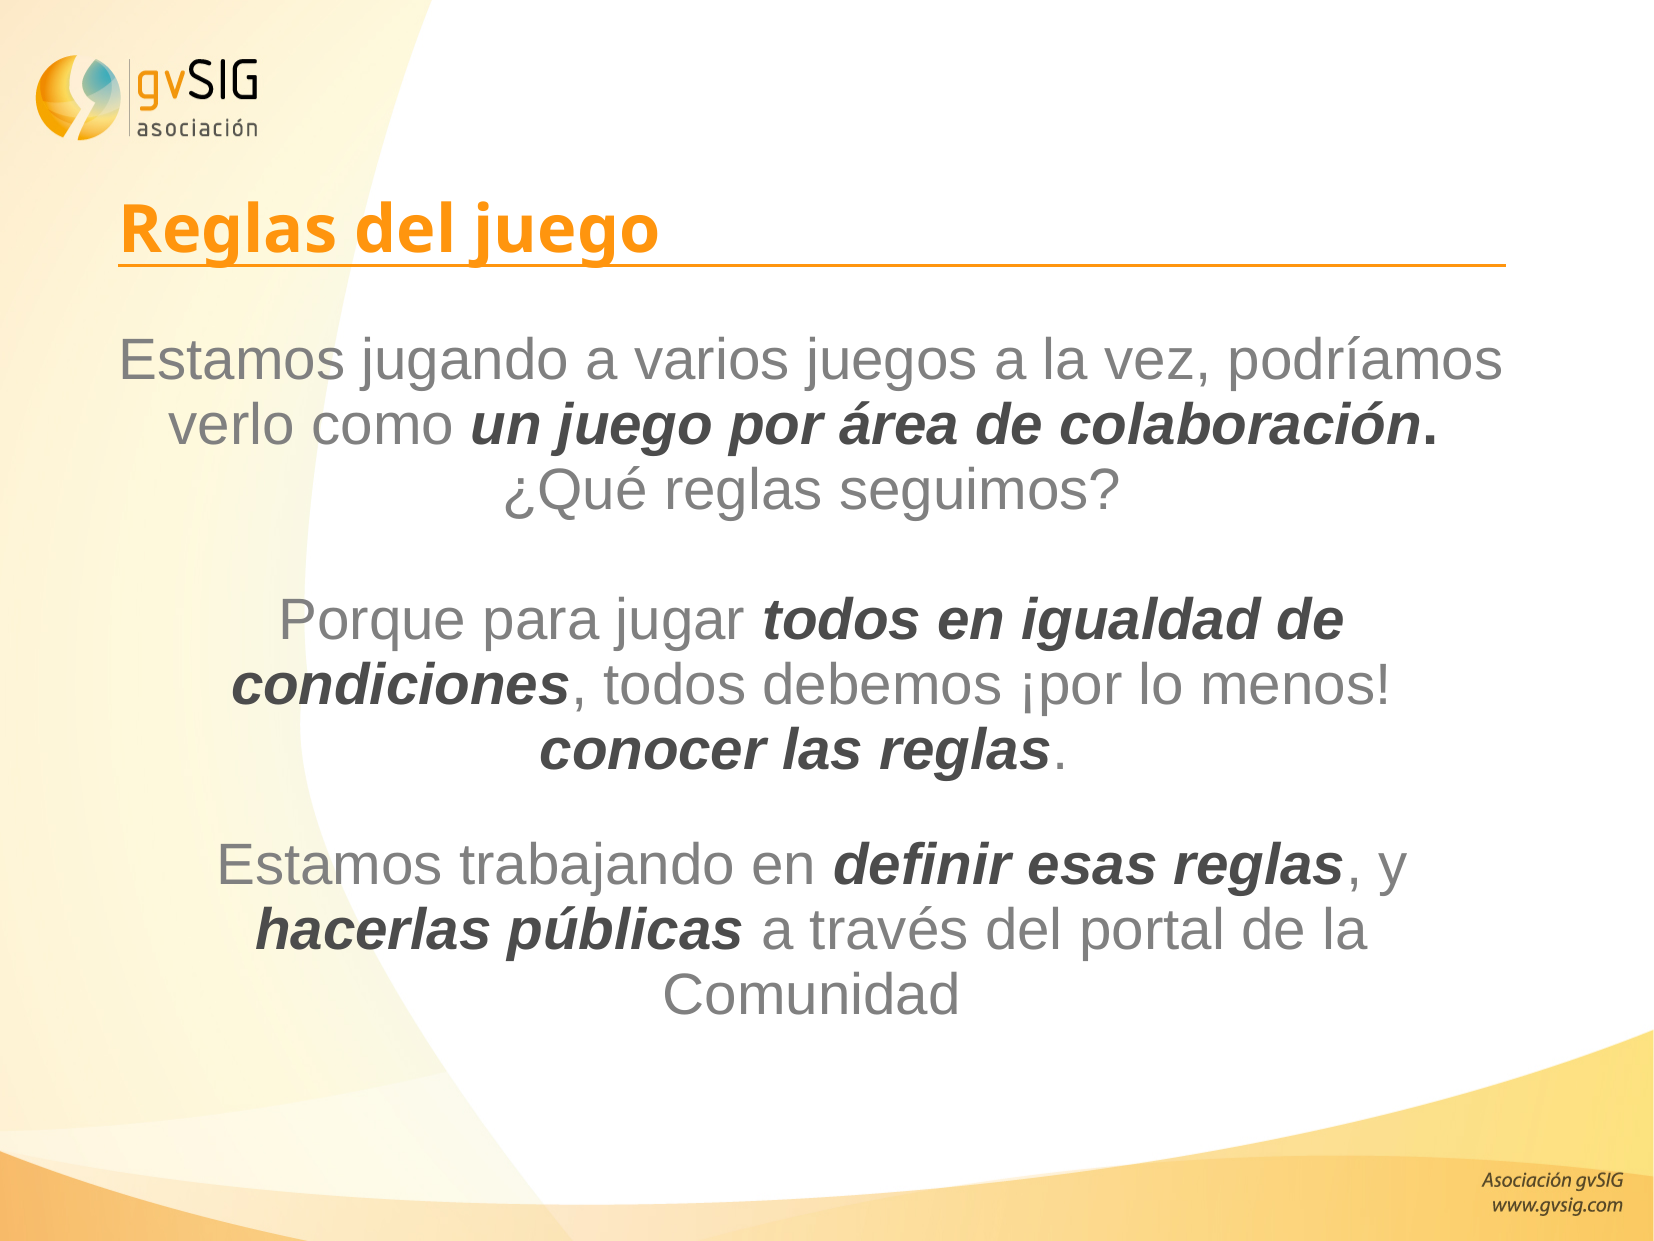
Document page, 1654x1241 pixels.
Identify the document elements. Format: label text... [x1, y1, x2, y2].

title Reglas del juego [118, 177, 1607, 276]
picture [0, 0, 1654, 1241]
title Estamos trabajando en definir esas reglas, y hacerlas públicas a través del portal de la Comunidad [118, 830, 1506, 1028]
title Estamos jugando a varios juegos a la vez, podríamos verlo como un juego por área de colaboración. ¿Qué reglas seguimos? Porque para jugar todos en igualdad de condiciones, todos debemos ¡por lo menos! conocer las reglas. [118, 324, 1506, 830]
